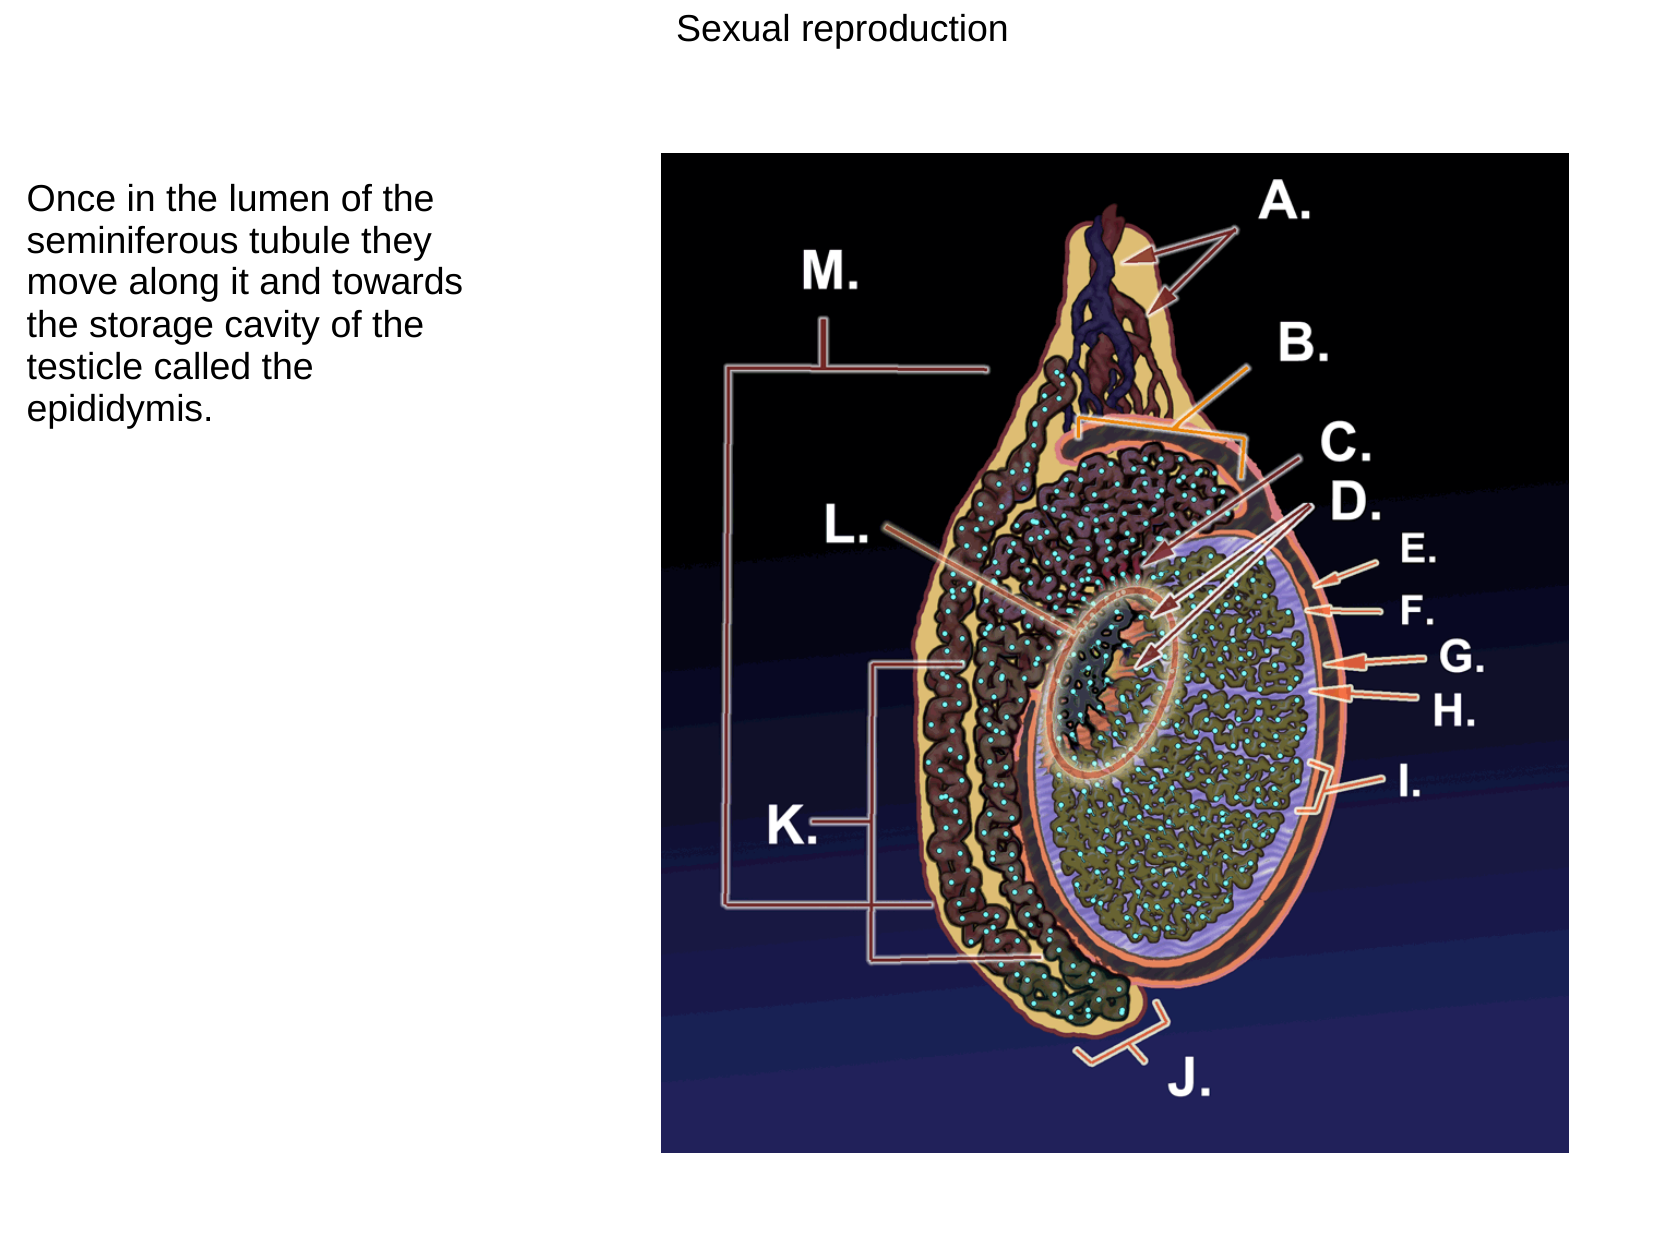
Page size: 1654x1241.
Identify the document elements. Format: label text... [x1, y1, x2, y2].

text_box Sexual reproduction [661, 0, 1052, 60]
text_box Once in the lumen of the seminiferous tubule they move along it and towards the storage cavity of the testicle called the epididymis. [11, 169, 497, 437]
picture [661, 153, 1569, 1153]
